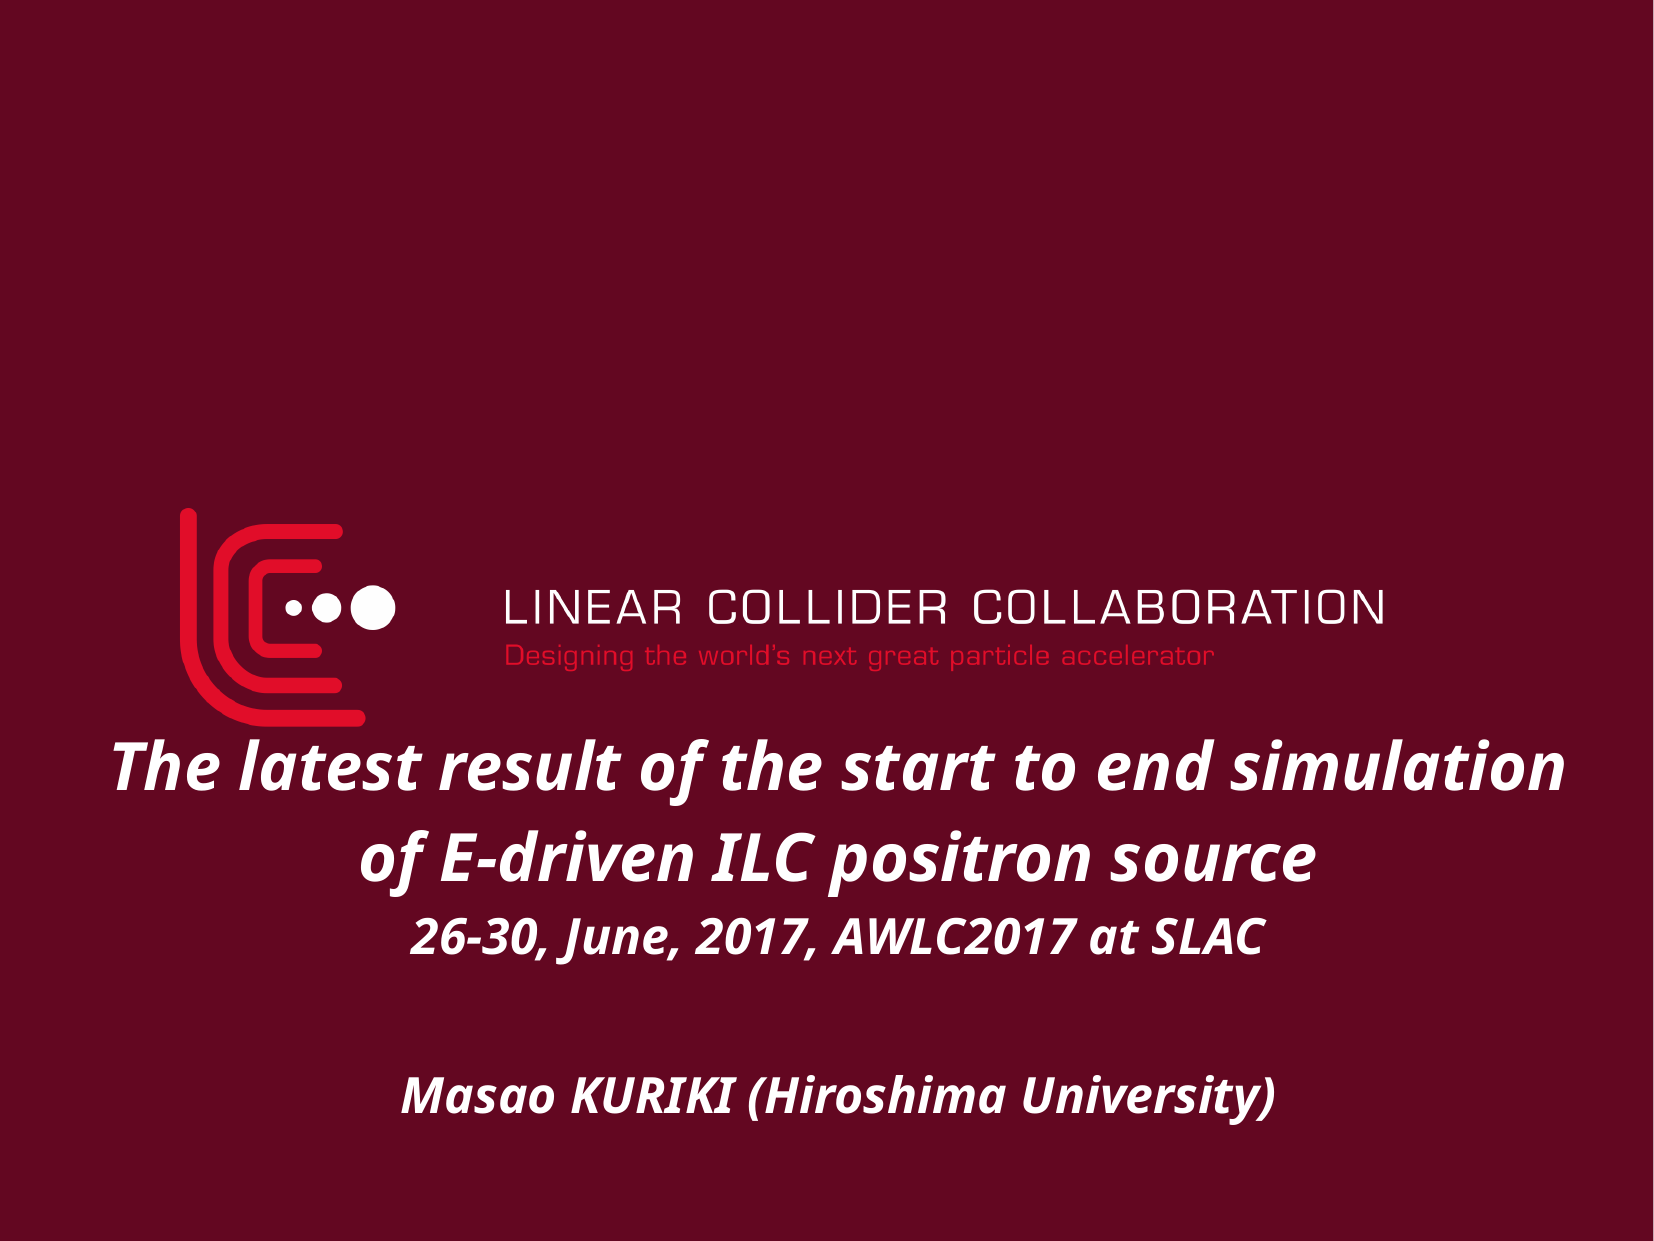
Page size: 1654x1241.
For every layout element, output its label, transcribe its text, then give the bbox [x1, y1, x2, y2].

subtitle The latest result of the start to end simulation of E-driven ILC positron source 26-30, June, 2017, AWLC2017 at SLAC Masao KURIKI (Hiroshima University) [70, 702, 1607, 1241]
picture [0, 0, 1654, 1241]
